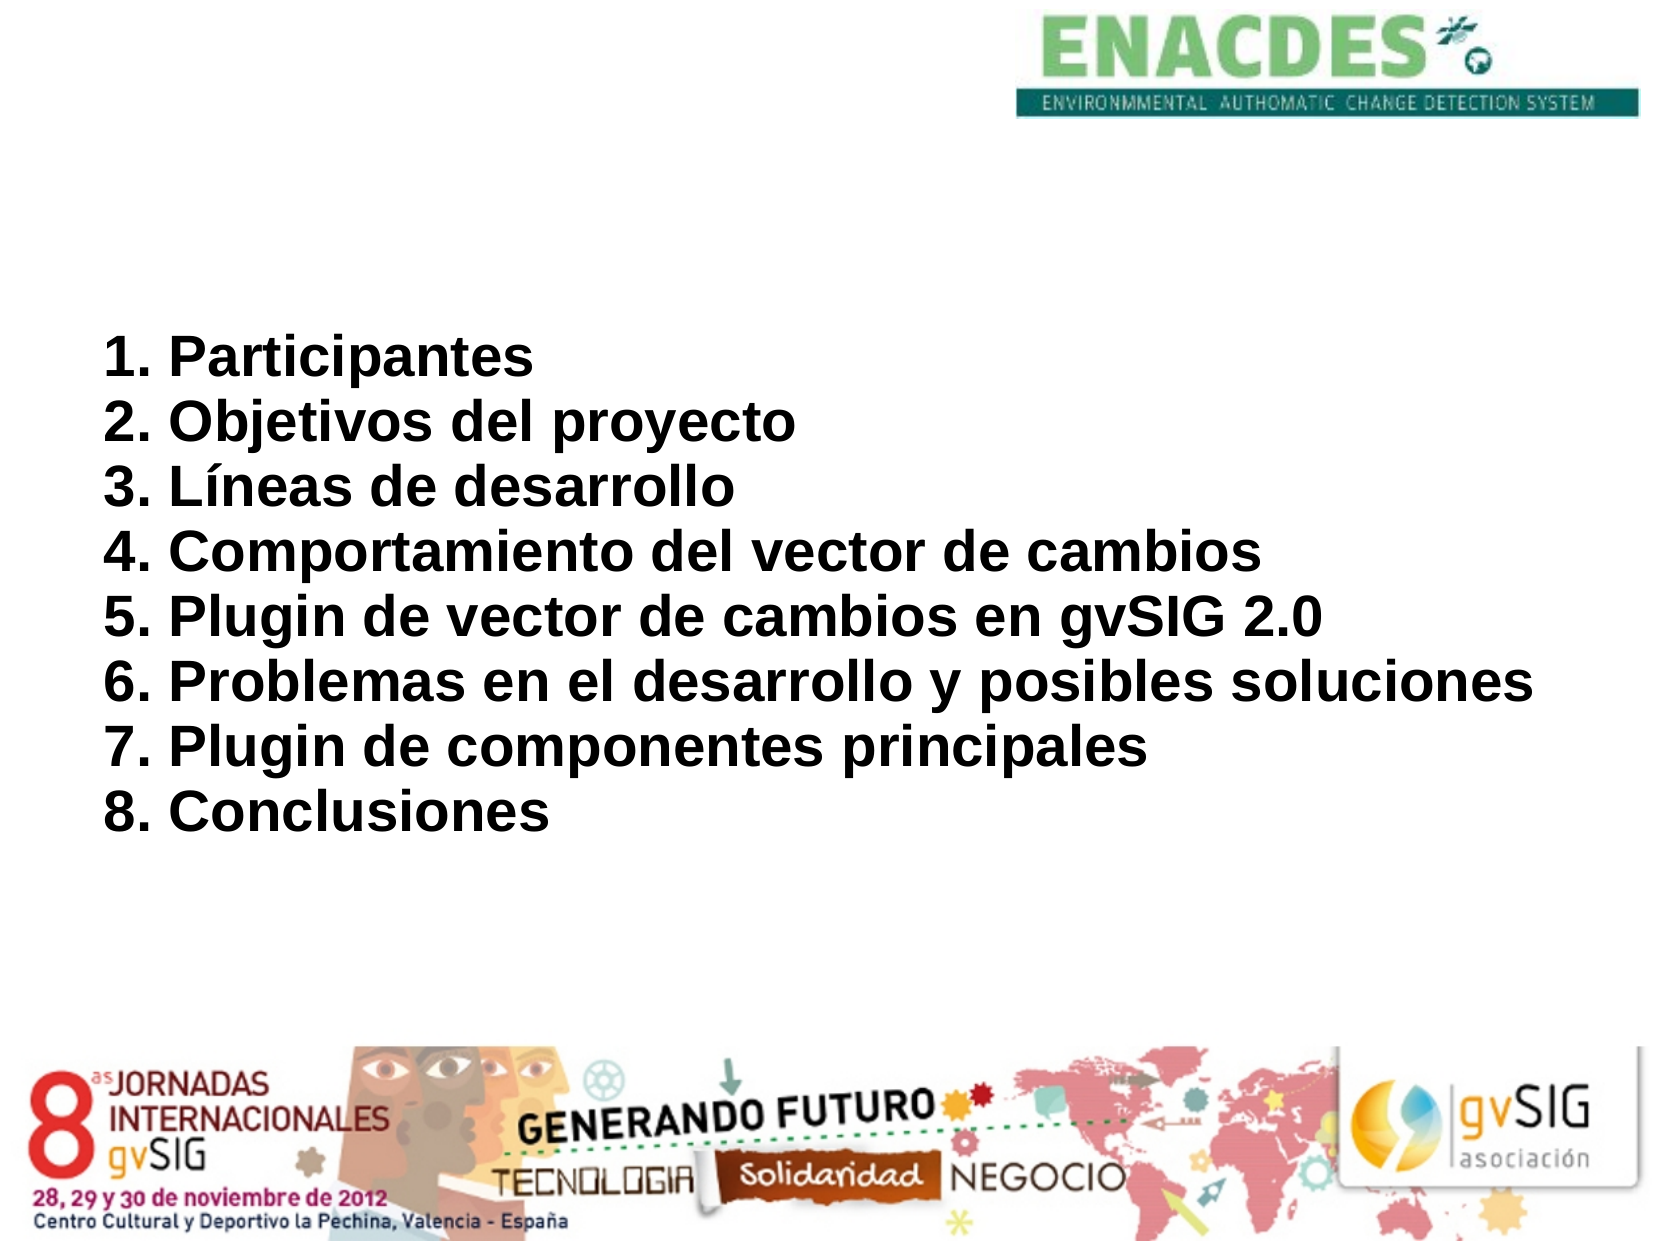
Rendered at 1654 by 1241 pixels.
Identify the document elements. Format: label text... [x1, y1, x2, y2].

picture [0, 0, 1654, 1241]
subtitle Participantes Objetivos del proyecto Líneas de desarrollo Comportamiento del vector de cambios Plugin de vector de cambios en gvSIG 2.0 Problemas en el desarrollo y posibles soluciones Plugin de componentes principales Conclusiones [103, 224, 1560, 944]
